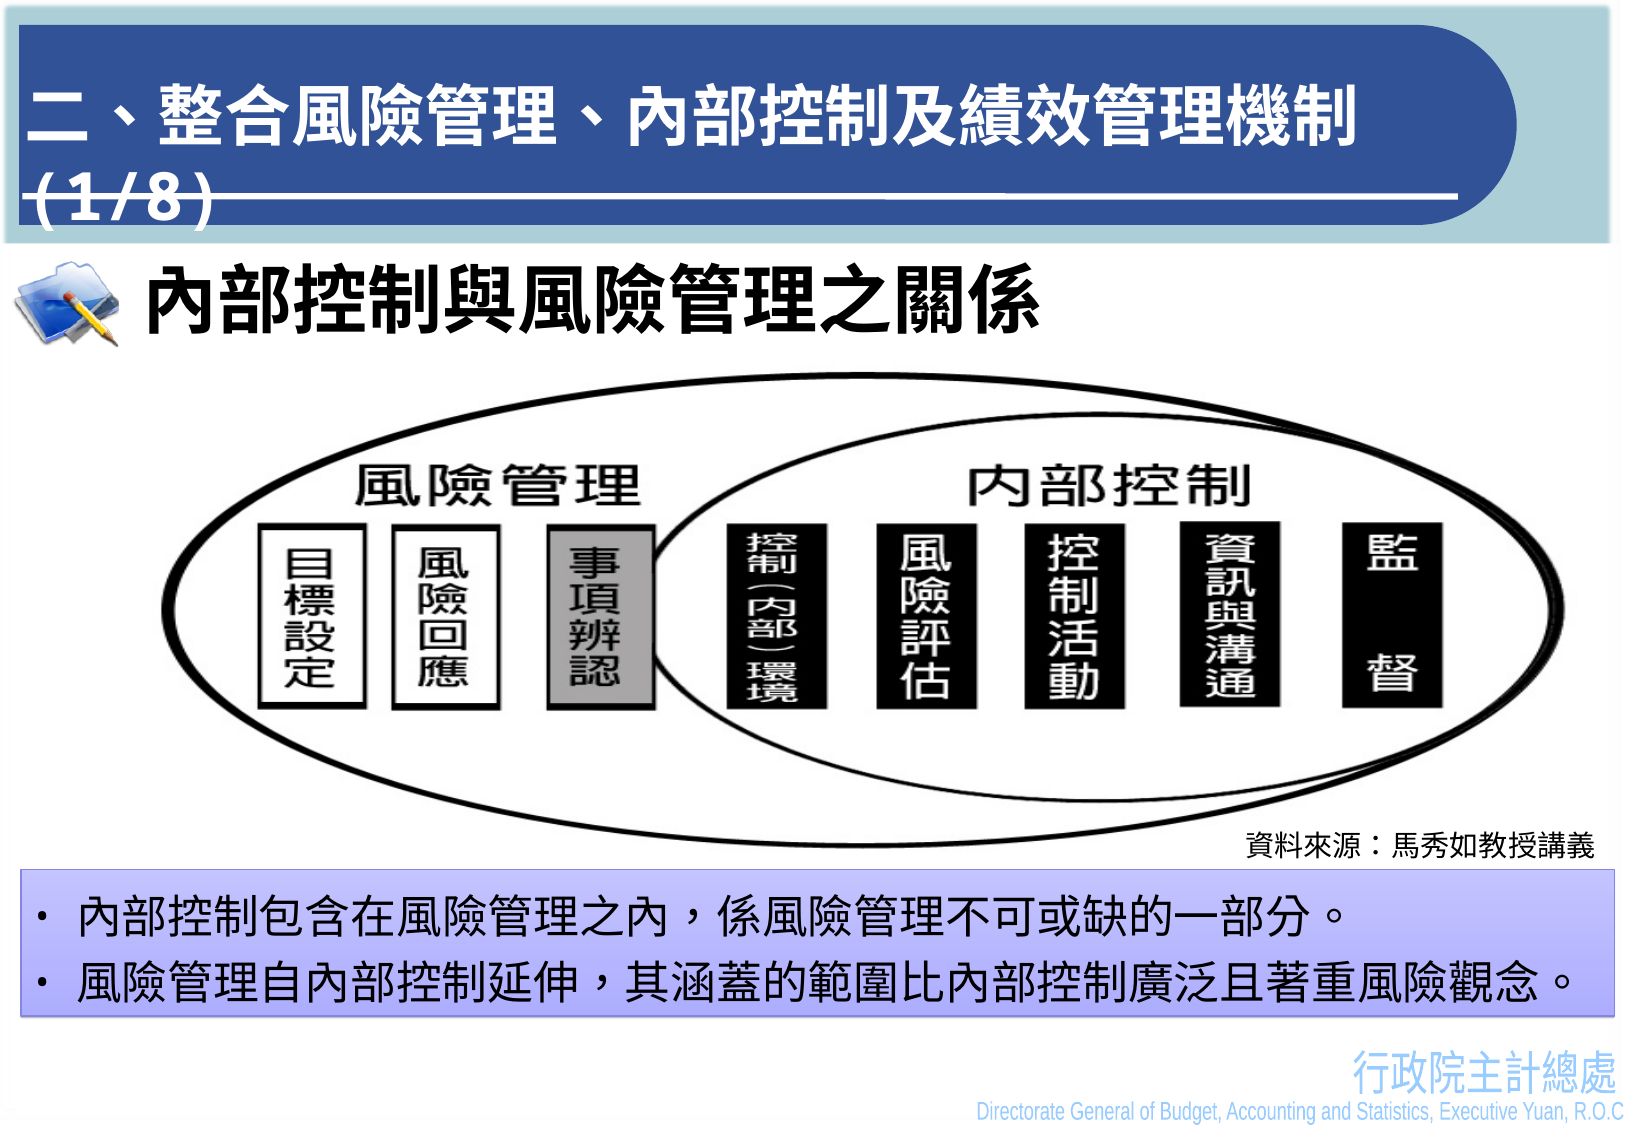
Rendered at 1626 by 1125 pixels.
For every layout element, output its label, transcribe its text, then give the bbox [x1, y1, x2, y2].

picture [151, 338, 1578, 867]
text_box 資料來源：馬秀如教授講義 [1230, 813, 1625, 870]
text_box 內部控制包含在風險管理之內，係風險管理不可或缺的一部分。 風險管理自內部控制延伸，其涵蓋的範圍比內部控制廣泛且著重風險觀念。 [21, 869, 1614, 1016]
text_box 內部控制與風險管理之關係 [127, 245, 1058, 350]
text_box 二、整合風險管理、內部控制及績效管理機制(1/8) [9, 66, 1569, 241]
picture [9, 250, 119, 354]
